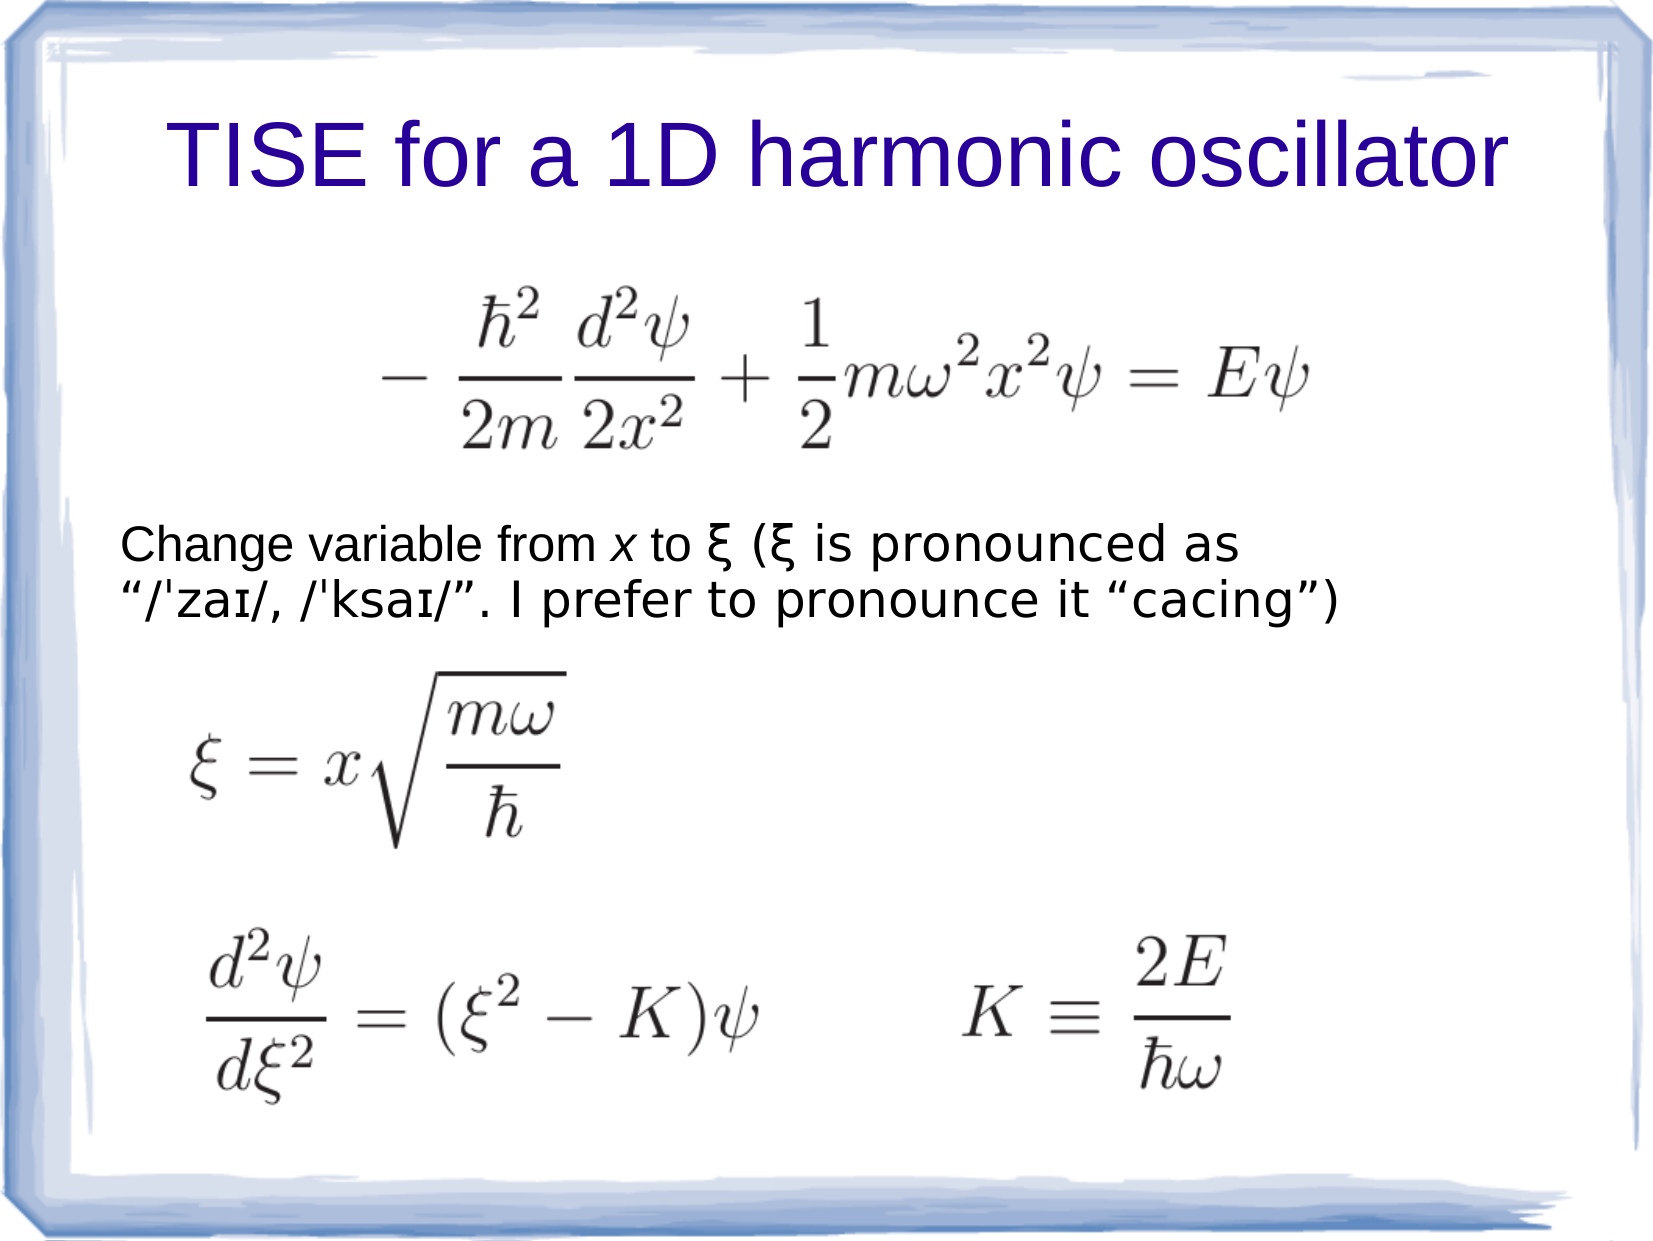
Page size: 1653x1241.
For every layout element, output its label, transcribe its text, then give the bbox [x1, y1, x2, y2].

title TISE for a 1D harmonic oscillator [82, 49, 1571, 257]
text_box Change variable from x to ξ (ξ is pronounced as “/ˈzaɪ/, /ˈksaɪ/”. I prefer to pronounce it “cacing”) [104, 509, 1456, 637]
picture [0, 0, 1653, 1241]
